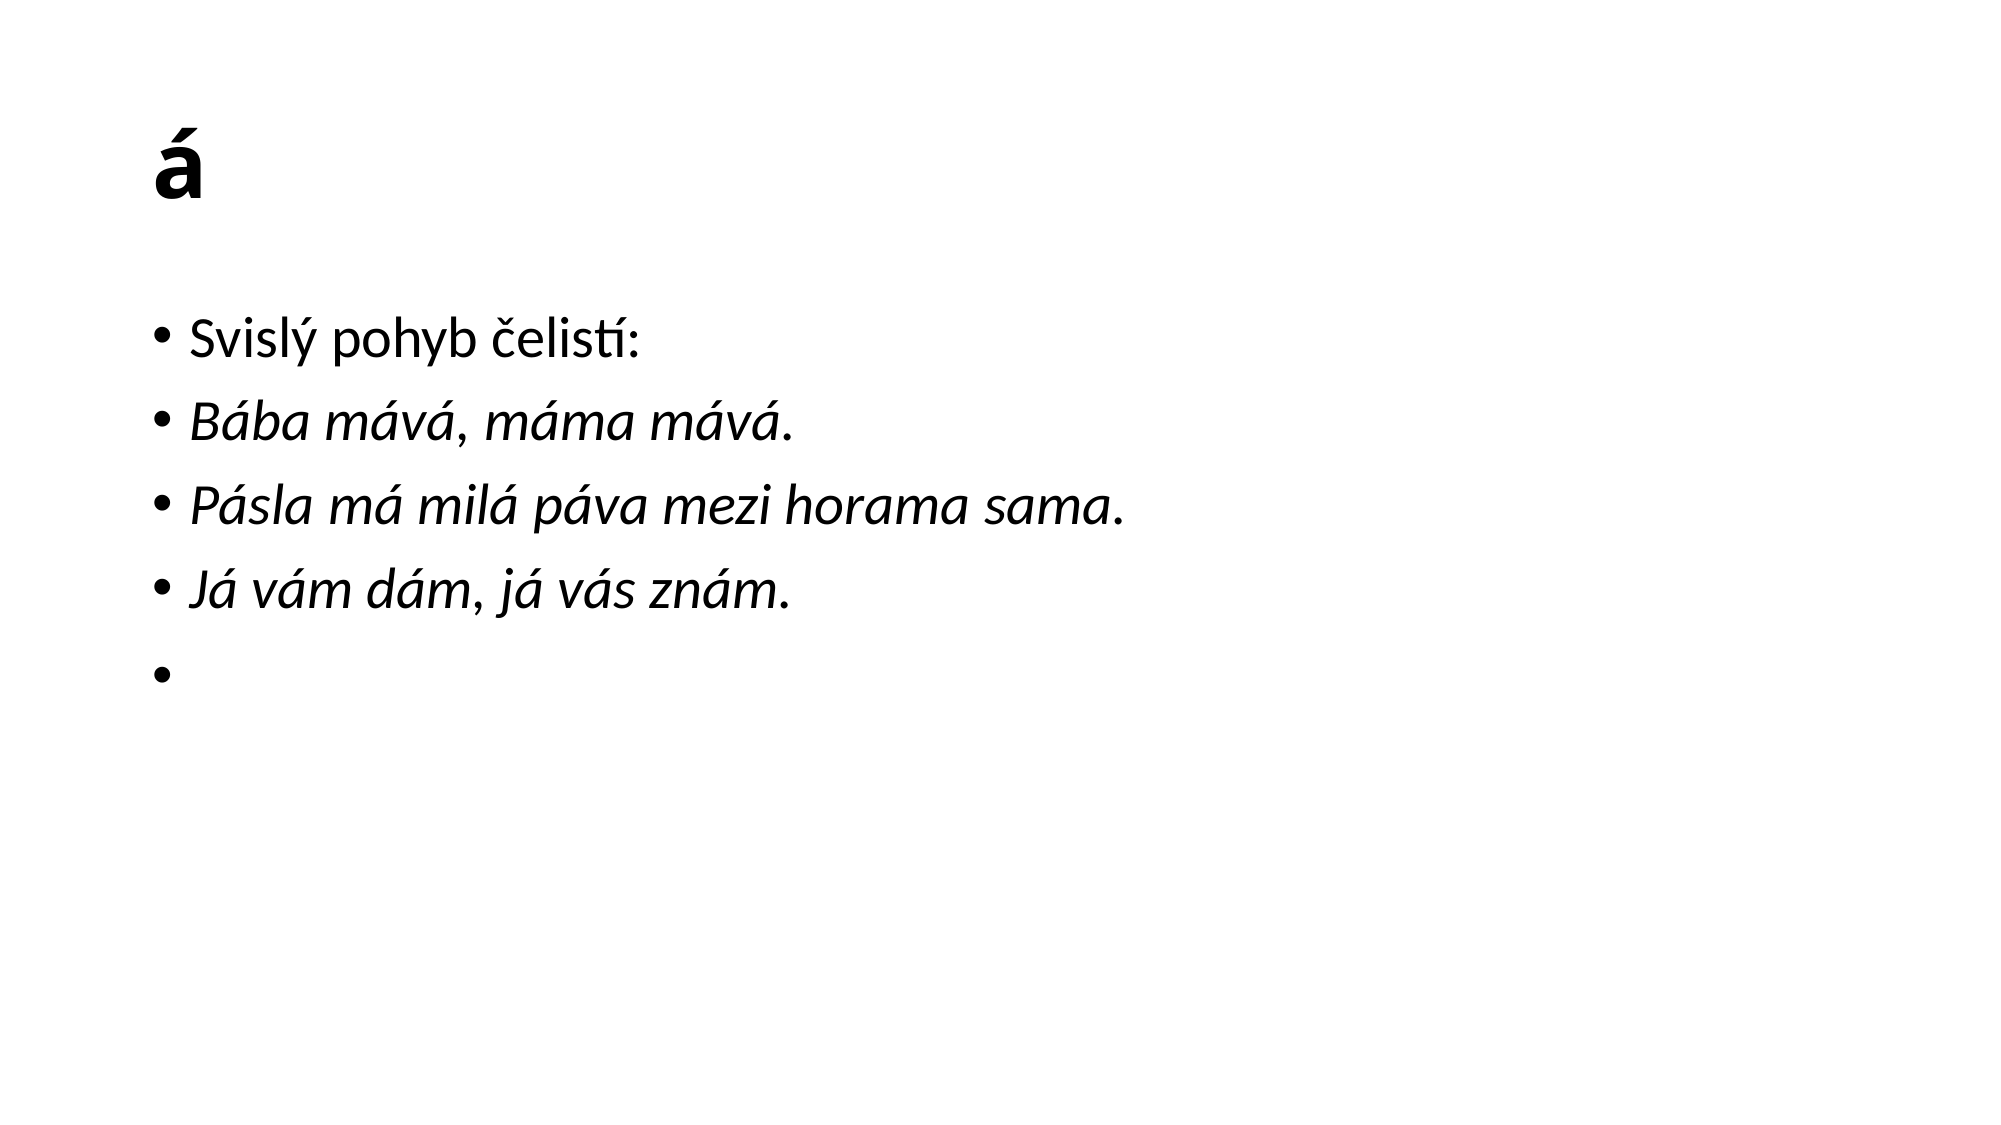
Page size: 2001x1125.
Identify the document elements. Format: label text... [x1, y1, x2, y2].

title á [137, 59, 1863, 278]
list Svislý pohyb čelistí: Bába mává, máma mává. Pásla má milá páva mezi horama sama. Já vám dám, já vás znám. [137, 299, 1863, 1014]
